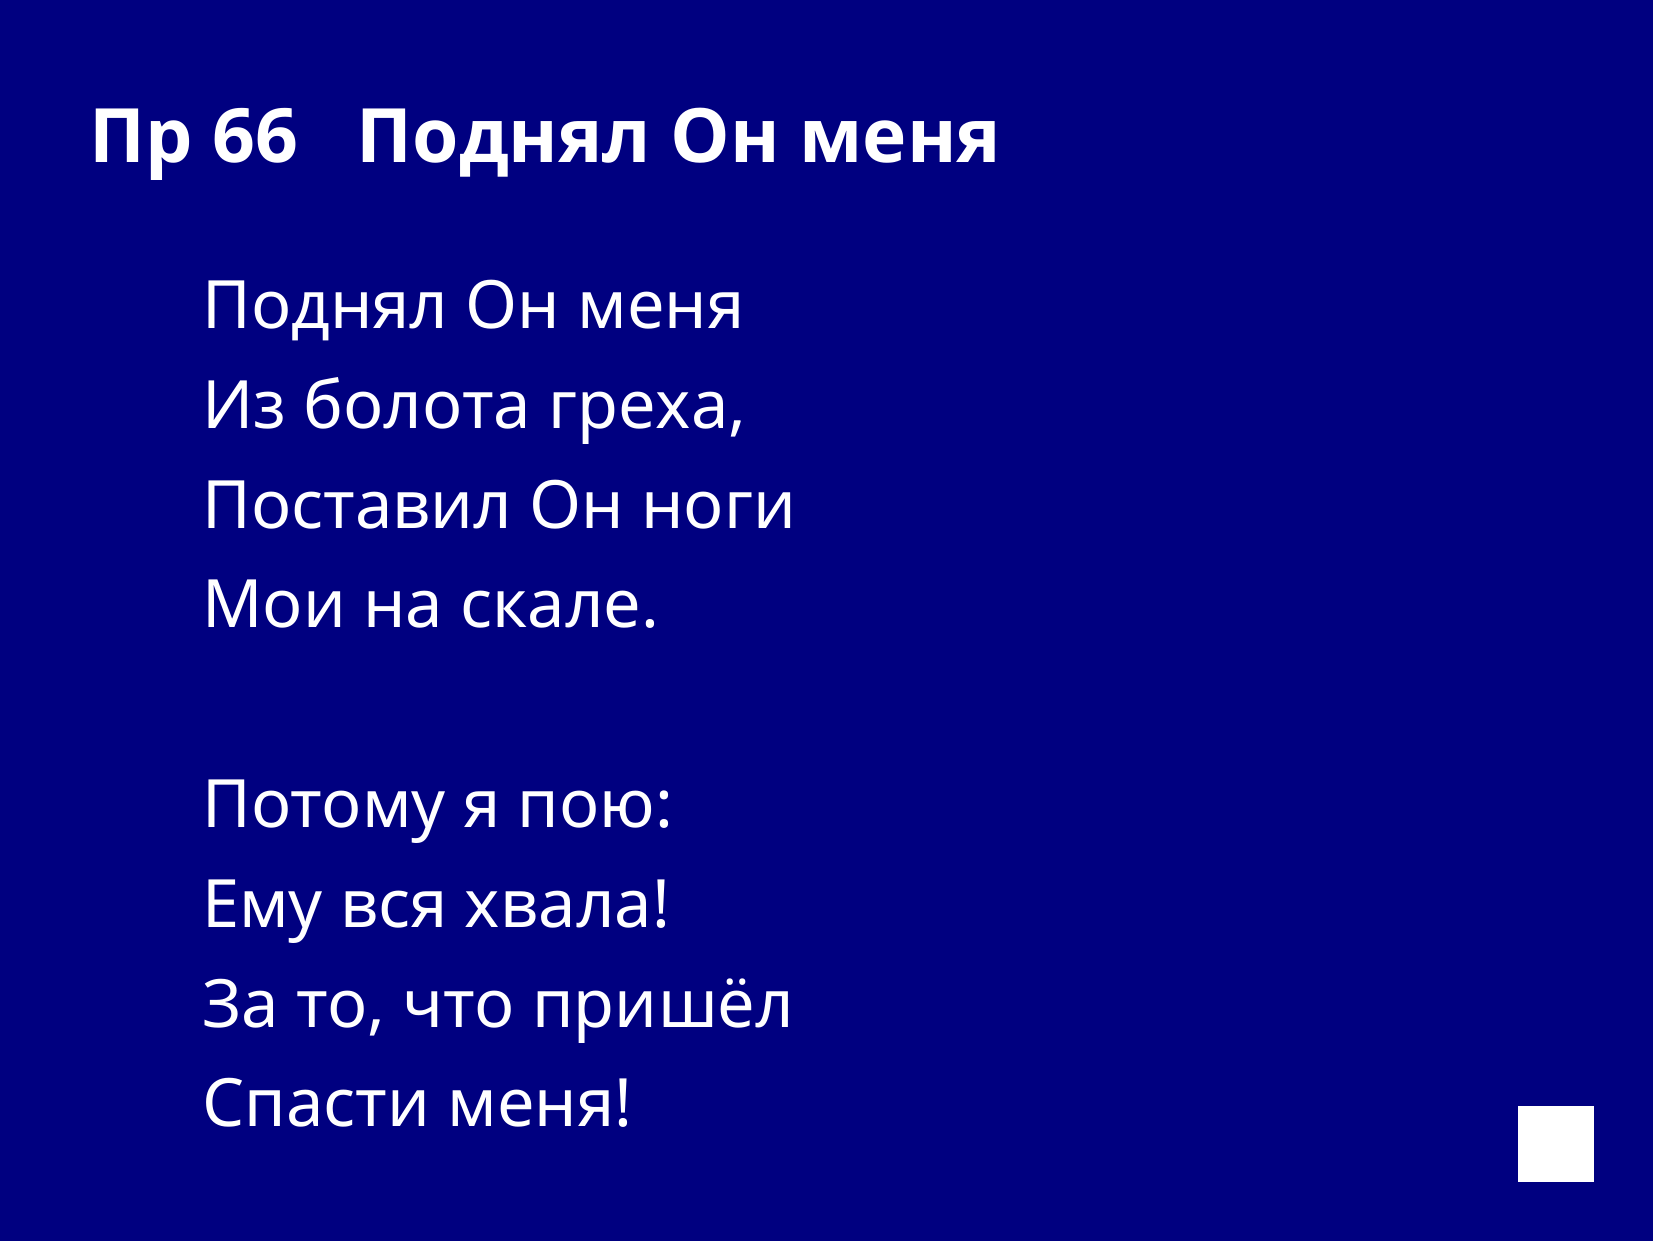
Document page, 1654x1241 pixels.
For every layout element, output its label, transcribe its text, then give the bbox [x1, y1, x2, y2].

text_box [1518, 1106, 1594, 1182]
text_box Пр 66 Поднял Он меня [75, 75, 1576, 188]
text_box Поднял Он меня Из болота греха, Поставил Он ноги Мои на скале. Потому я пою: Ему вся хвала! За то, что пришёл Спасти меня! [75, 188, 1576, 1163]
